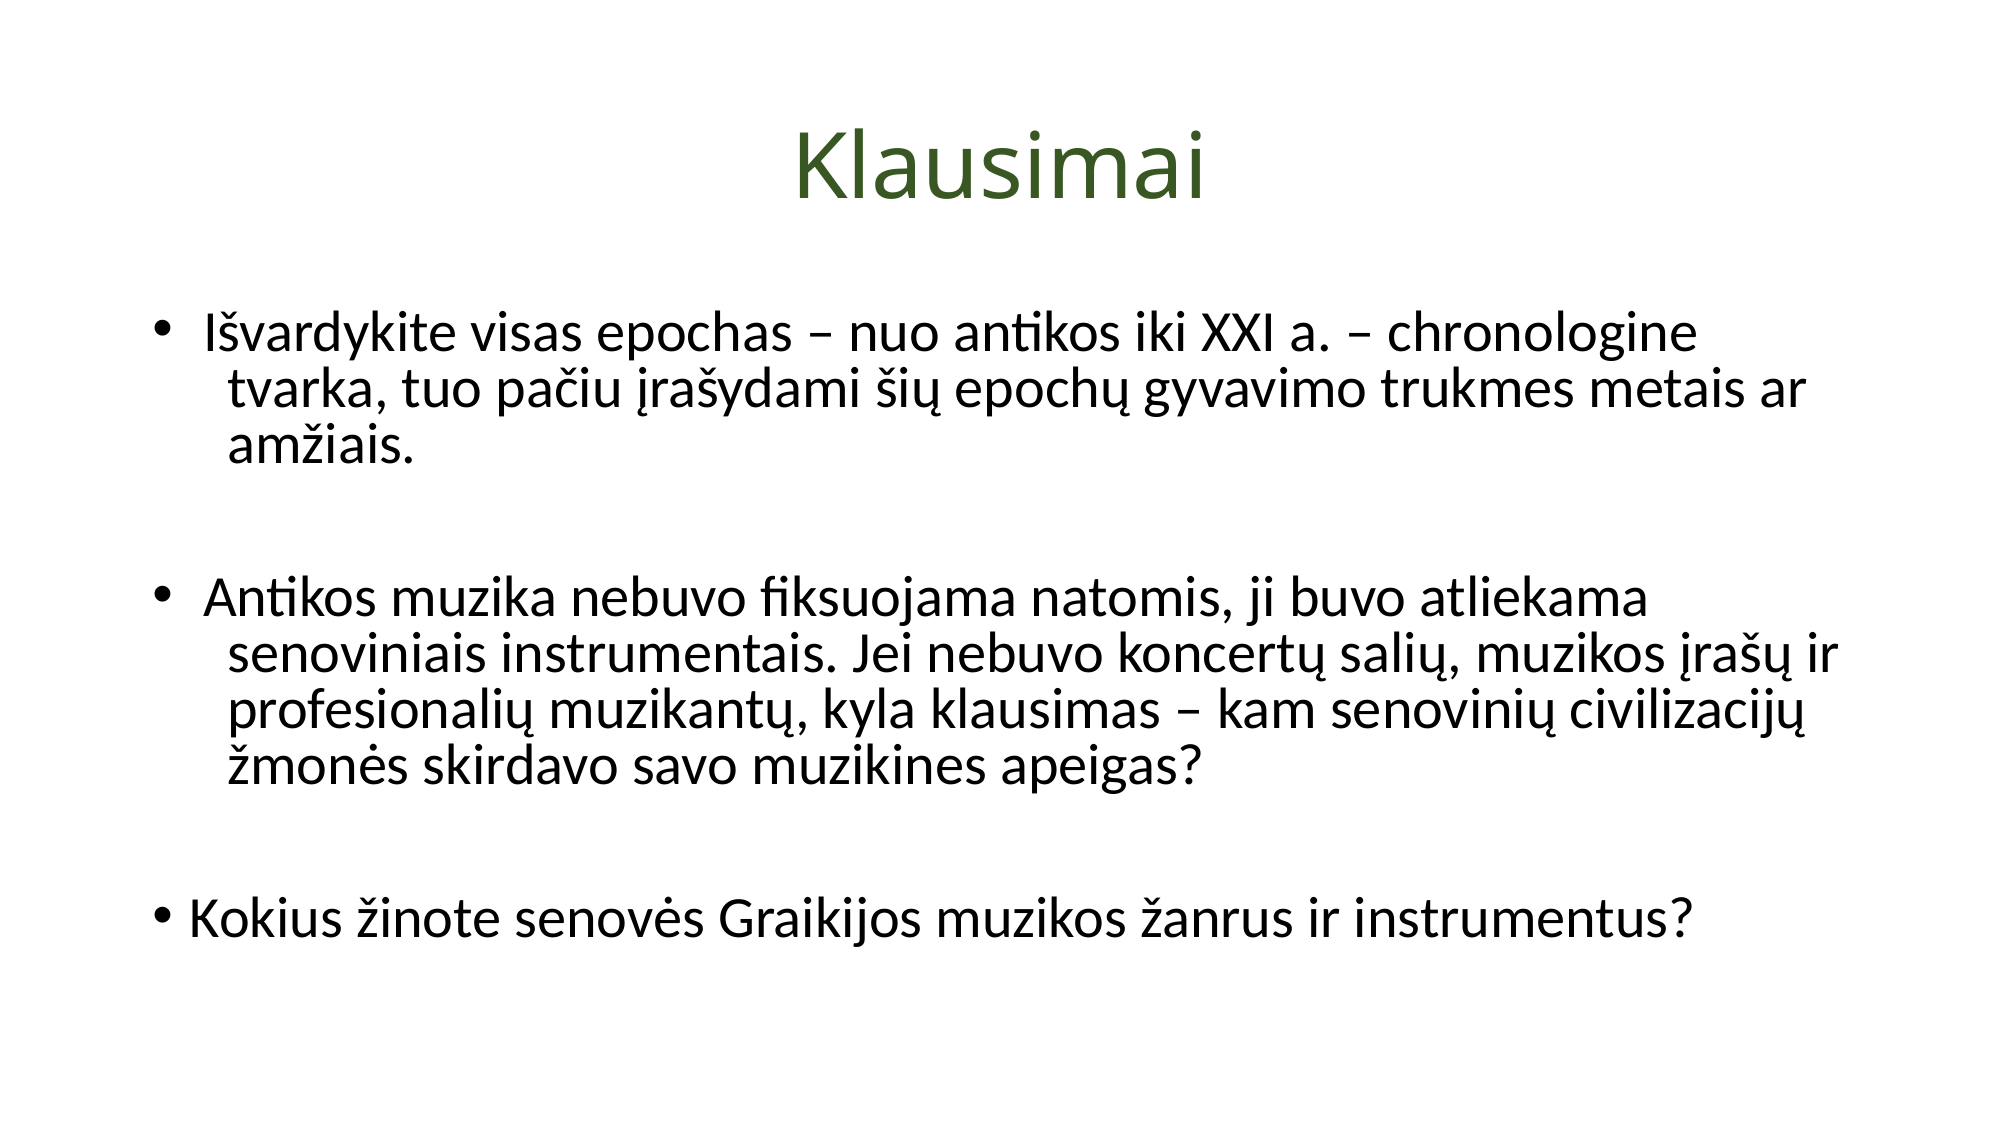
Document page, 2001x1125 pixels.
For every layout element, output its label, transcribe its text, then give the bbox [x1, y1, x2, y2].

title Klausimai [137, 59, 1863, 278]
list Išvardykite visas epochas – nuo antikos iki XXI a. – chronologine tvarka, tuo pačiu įrašydami šių epochų gyvavimo trukmes metais ar amžiais. Antikos muzika nebuvo fiksuojama natomis, ji buvo atliekama senoviniais instrumentais. Jei nebuvo koncertų salių, muzikos įrašų ir profesionalių muzikantų, kyla klausimas – kam senovinių civilizacijų žmonės skirdavo savo muzikines apeigas? Kokius žinote senovės Graikijos muzikos žanrus ir instrumentus? [137, 299, 1863, 1014]
